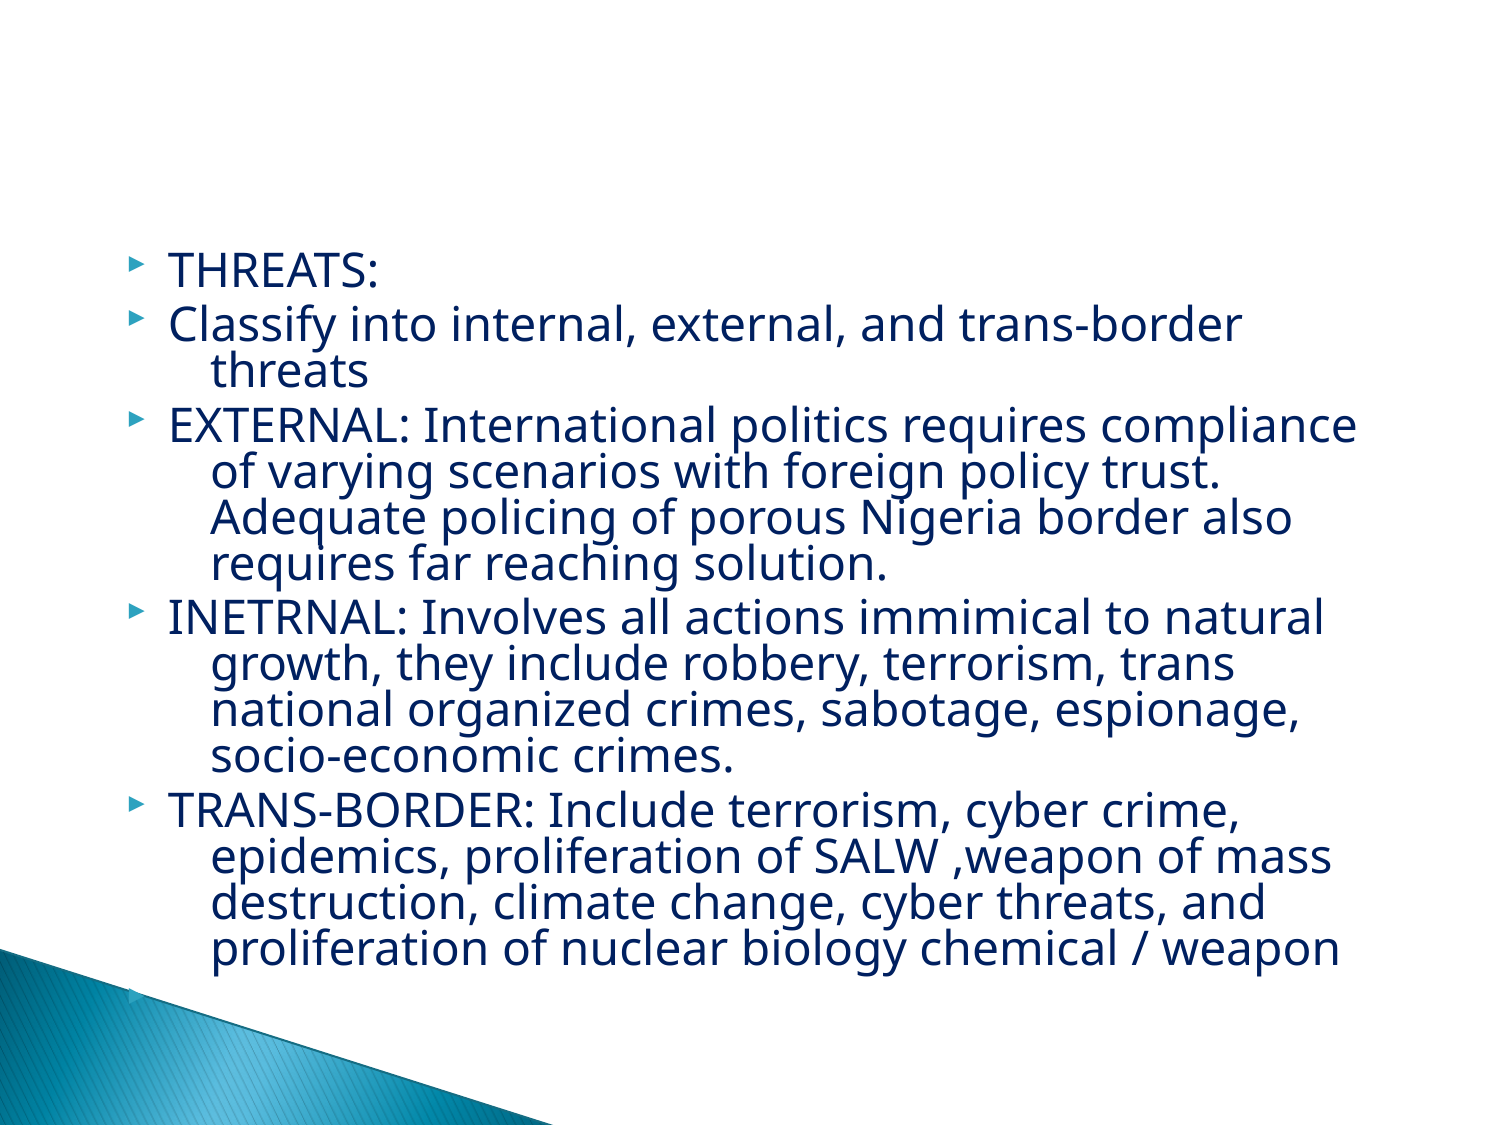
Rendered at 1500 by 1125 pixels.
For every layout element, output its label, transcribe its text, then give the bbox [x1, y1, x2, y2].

list THREATS: Classify into internal, external, and trans-border threats EXTERNAL: International politics requires compliance of varying scenarios with foreign policy trust. Adequate policing of porous Nigeria border also requires far reaching solution. INETRNAL: Involves all actions immimical to natural growth, they include robbery, terrorism, trans national organized crimes, sabotage, espionage, socio-economic crimes. TRANS-BORDER: Include terrorism, cyber crime, epidemics, proliferation of SALW ,weapon of mass destruction, climate change, cyber threats, and proliferation of nuclear biology chemical / weapon [75, 243, 1426, 986]
